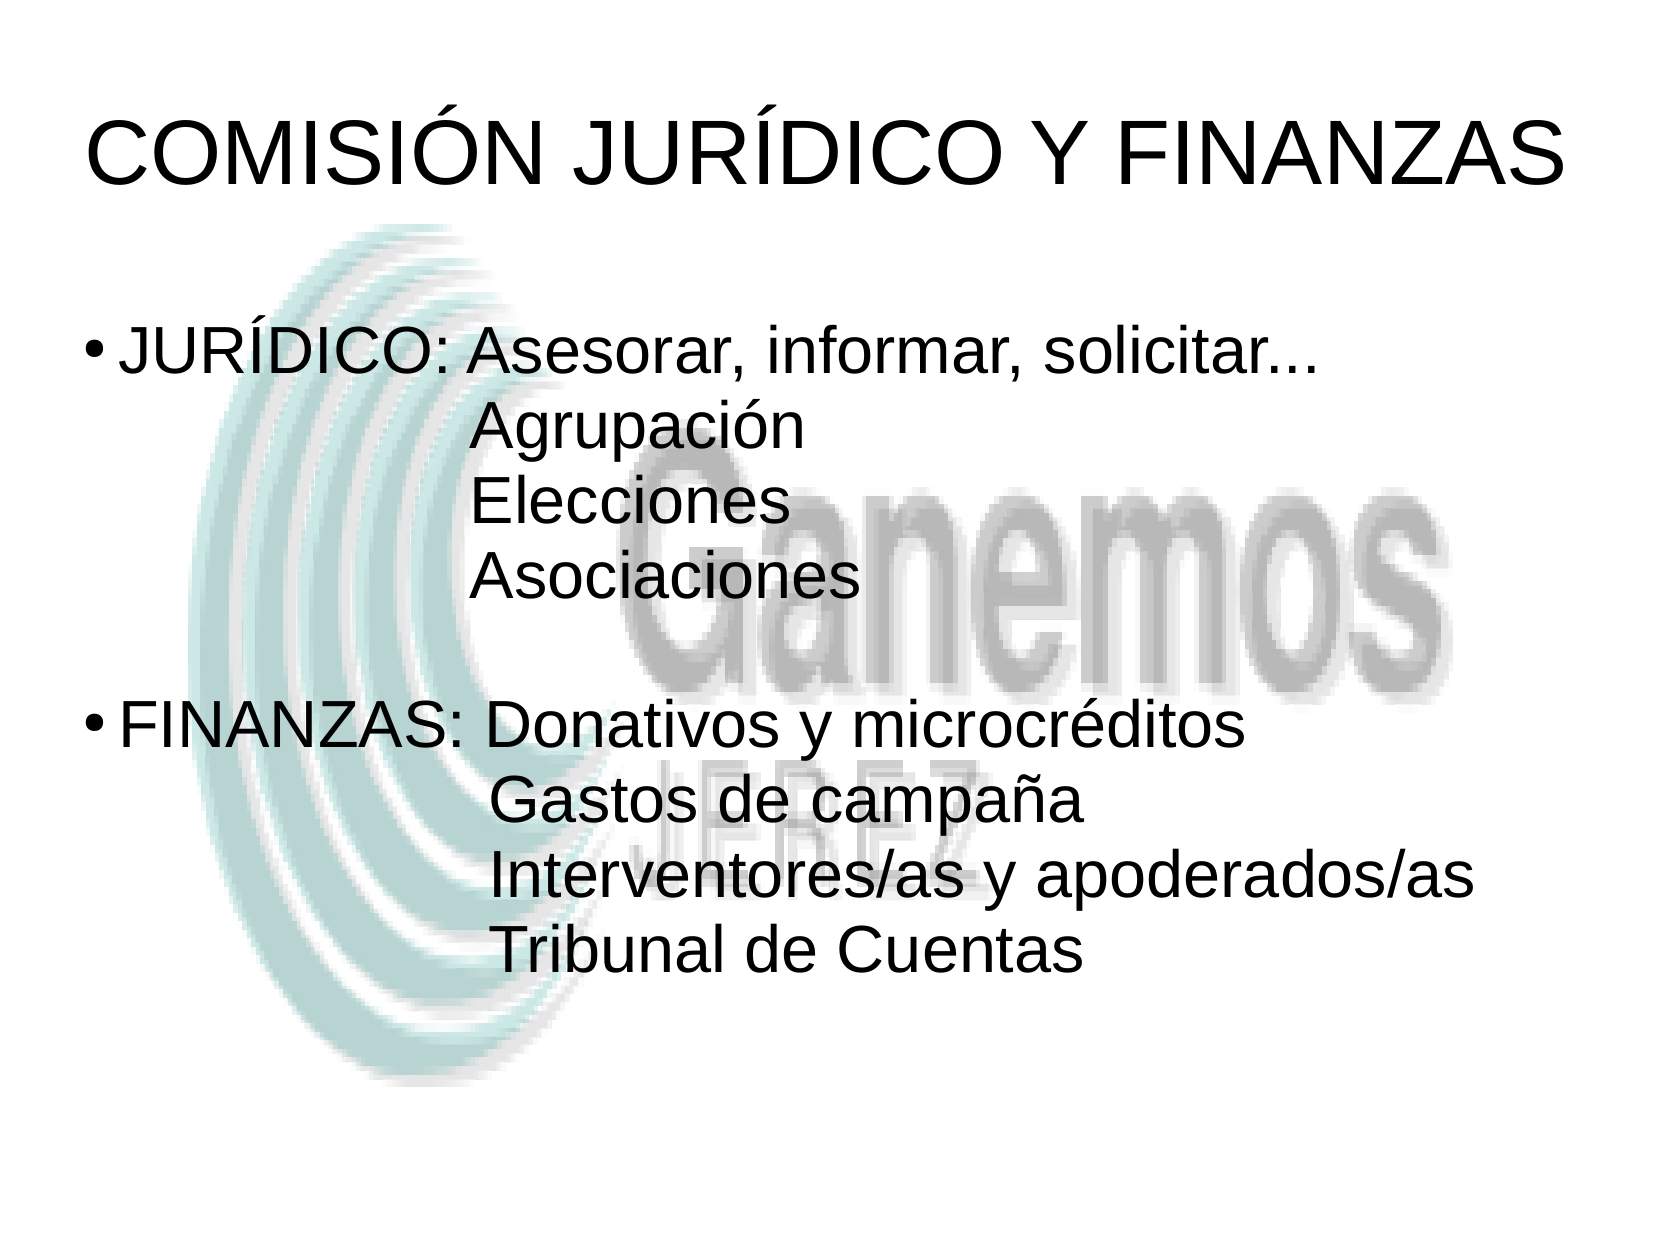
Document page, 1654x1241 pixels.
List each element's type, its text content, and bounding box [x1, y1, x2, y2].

subtitle JURÍDICO: Asesorar, informar, solicitar... Agrupación Elecciones Asociaciones FINANZAS: Donativos y microcréditos Gastos de campaña Interventores/as y apoderados/as Tribunal de Cuentas [82, 290, 1571, 1010]
picture [188, 224, 1441, 290]
picture [188, 1010, 1441, 1075]
title COMISIÓN JURÍDICO Y FINANZAS [82, 49, 1571, 257]
